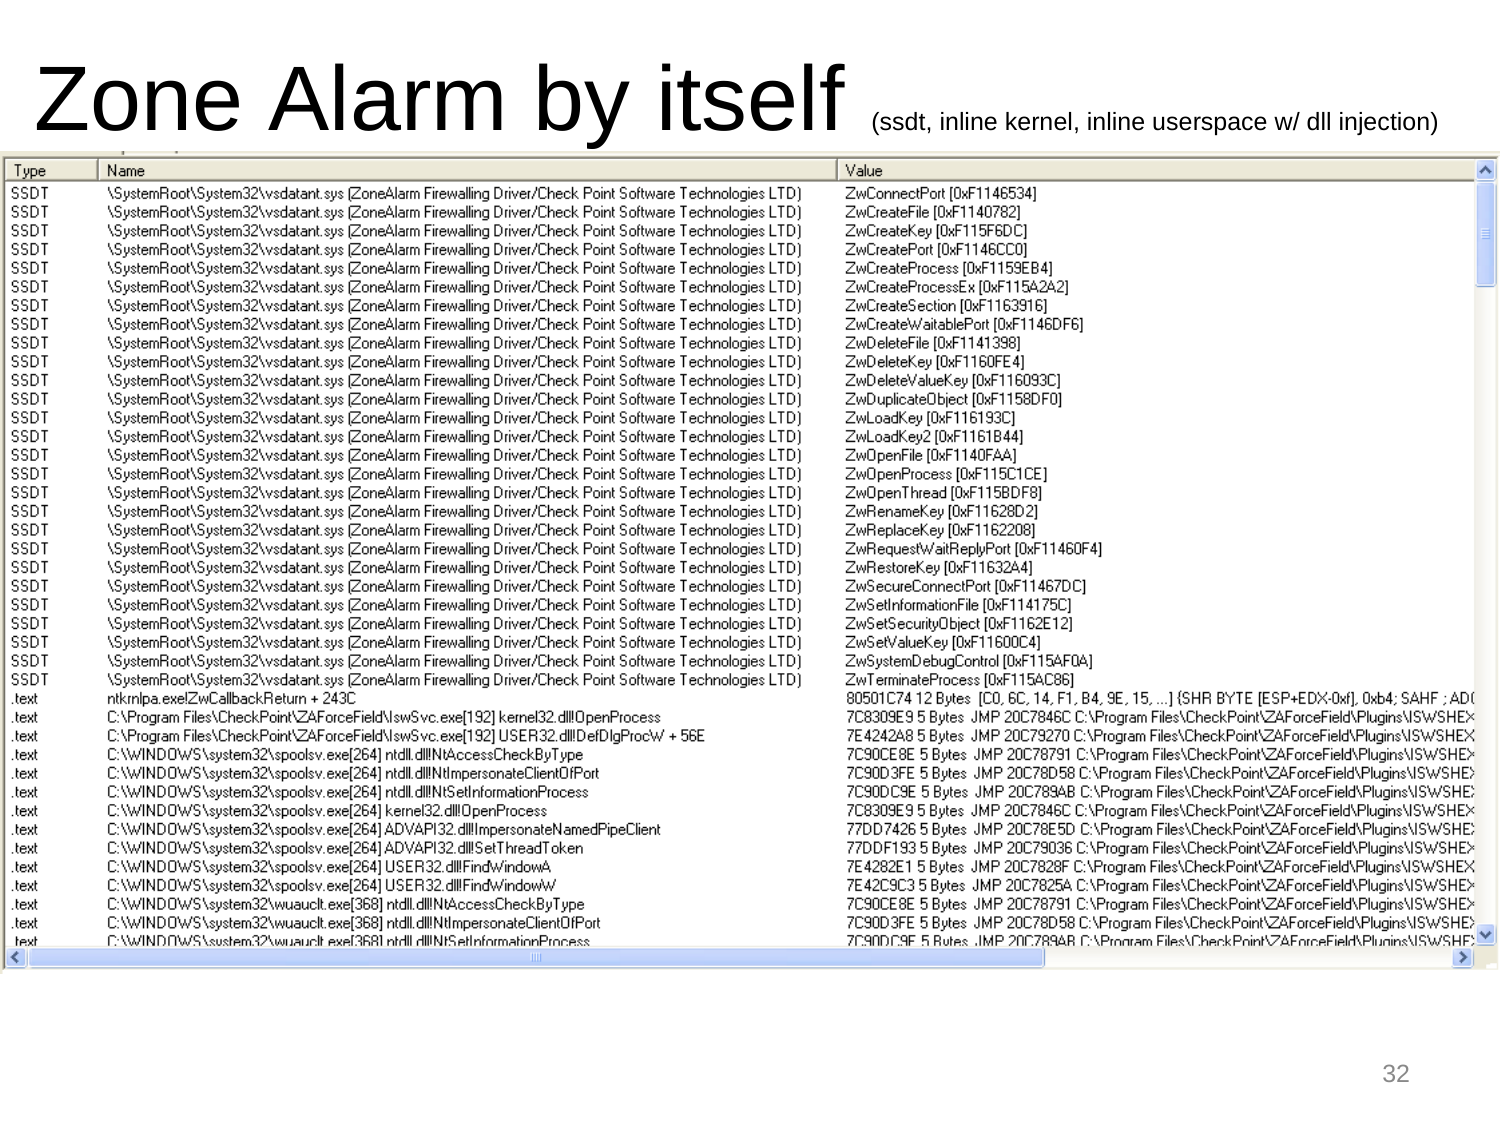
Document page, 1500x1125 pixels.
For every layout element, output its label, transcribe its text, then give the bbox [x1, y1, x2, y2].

picture [0, 151, 1500, 974]
text_box <number> [1074, 1042, 1426, 1103]
title Zone Alarm by itself (ssdt, inline kernel, inline userspace w/ dll injection) [0, 0, 1500, 151]
